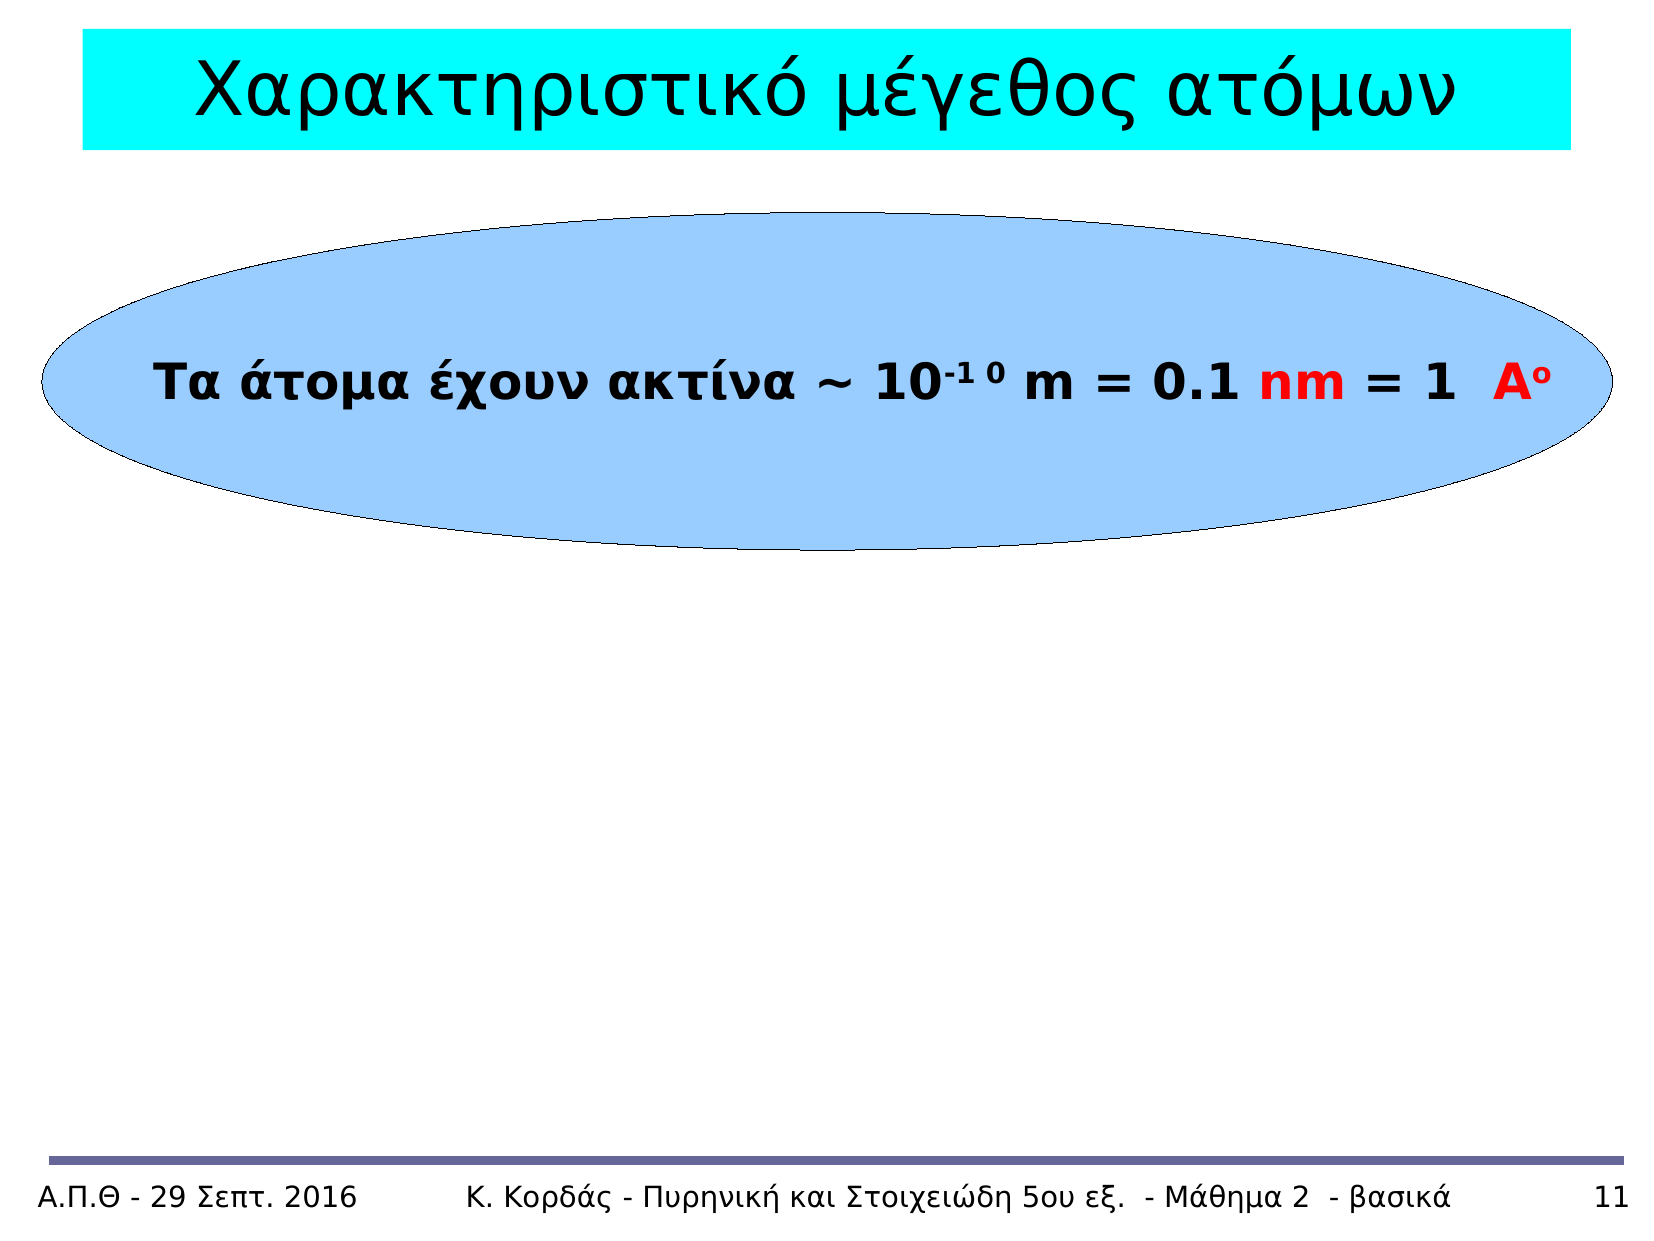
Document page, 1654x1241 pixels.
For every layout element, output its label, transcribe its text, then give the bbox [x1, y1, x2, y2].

title Χαρακτηριστικό μέγεθος ατόμων [82, 28, 1571, 151]
text_box [1571, 327, 1613, 436]
text_box [41, 328, 82, 435]
list Τα άτομα έχουν ακτίνα ~ 10-1 0 m = 0.1 nm = 1 Αο [82, 177, 1571, 1047]
